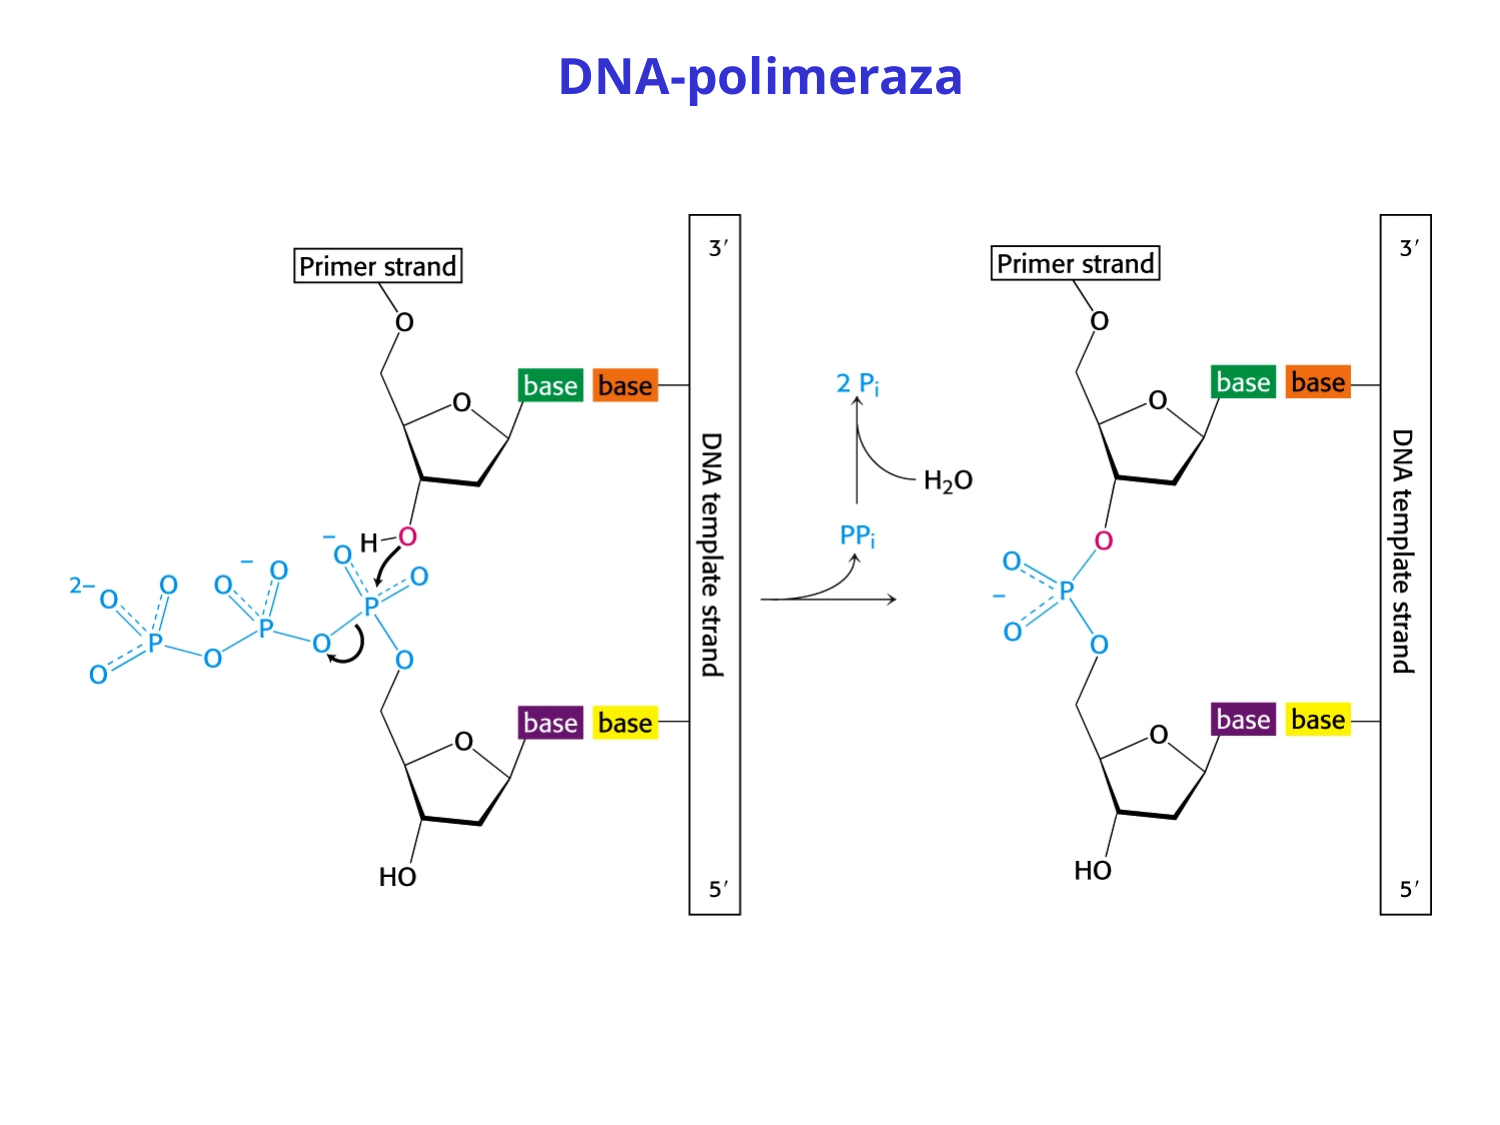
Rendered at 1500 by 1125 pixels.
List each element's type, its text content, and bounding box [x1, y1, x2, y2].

picture [49, 198, 1450, 927]
text_box DNA-polimeraza [543, 37, 980, 113]
